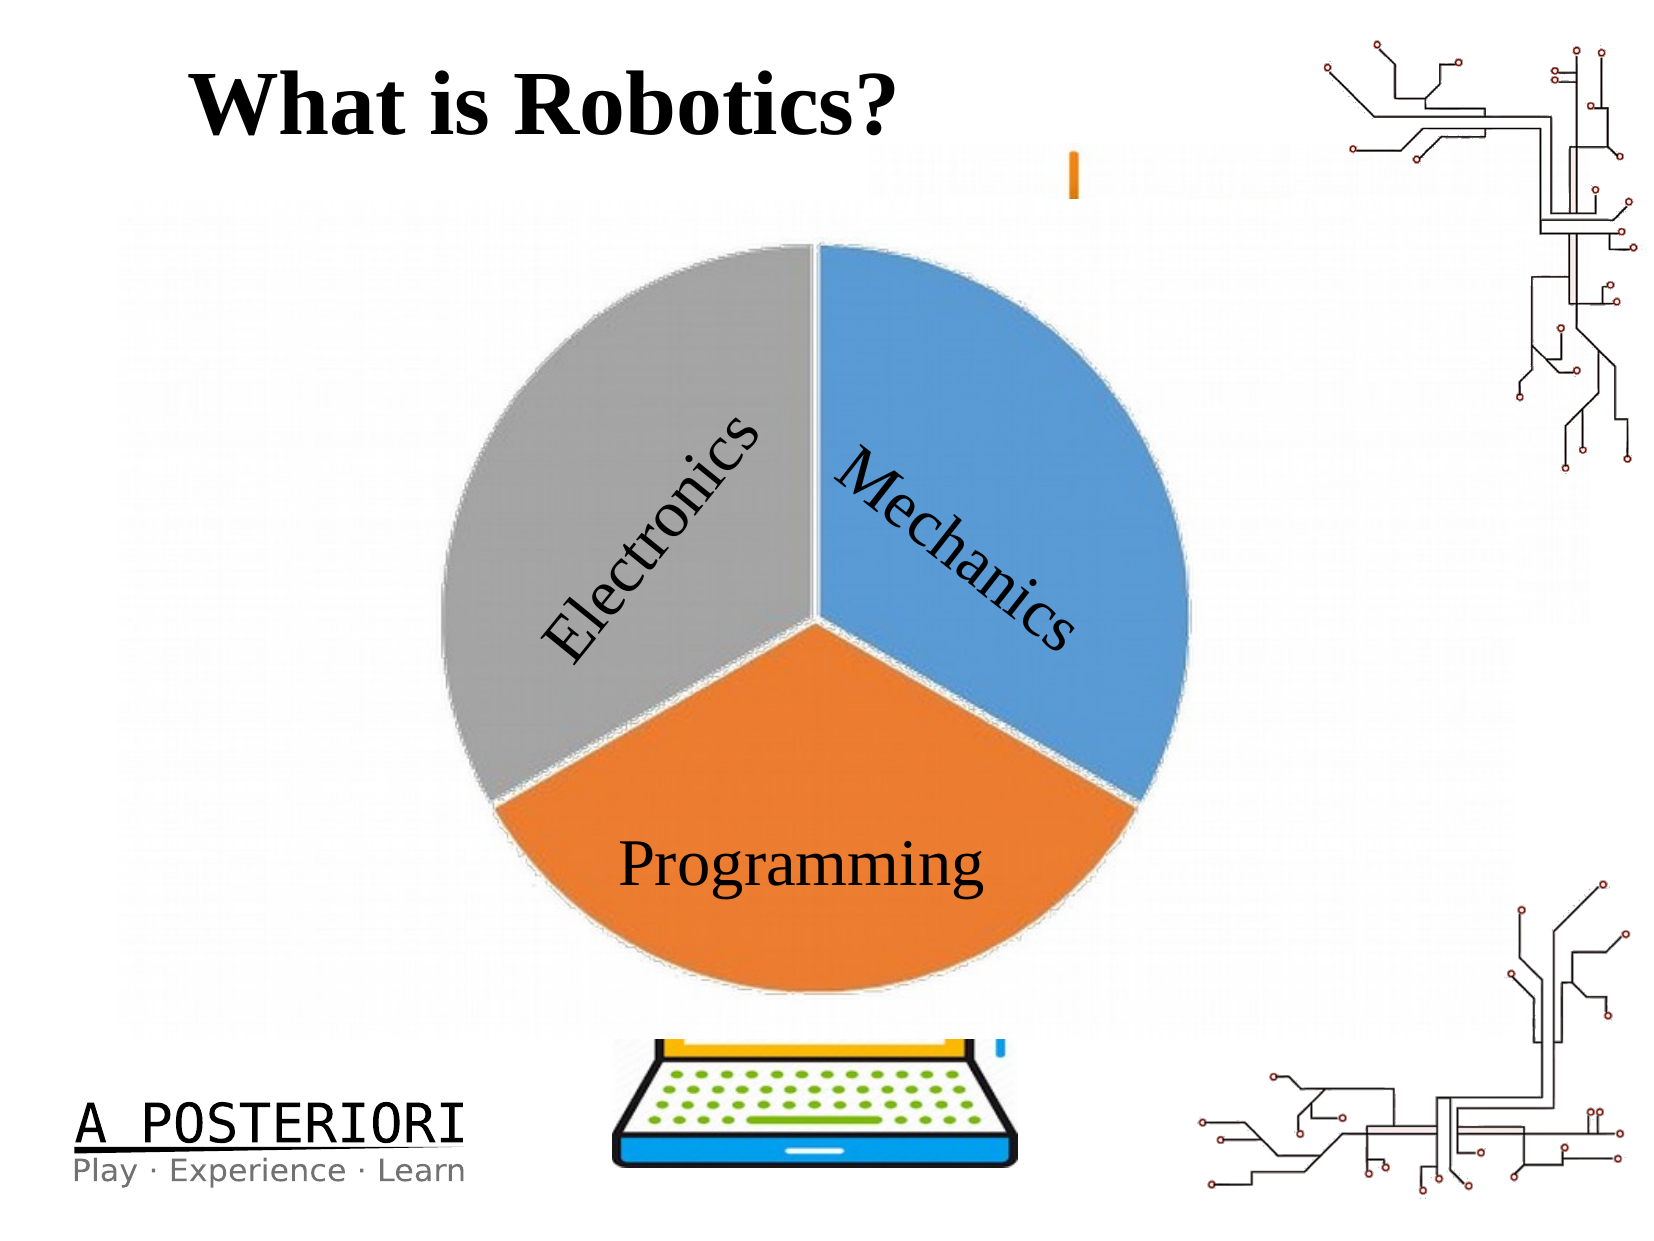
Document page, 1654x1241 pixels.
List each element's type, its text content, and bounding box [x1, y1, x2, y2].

picture [73, 1101, 466, 1189]
picture [116, 35, 1643, 1201]
text_box Mechanics [823, 371, 1163, 684]
text_box Programming [618, 751, 994, 900]
title What is Robotics? [11, 14, 1077, 192]
subtitle Electronics [469, 338, 783, 677]
